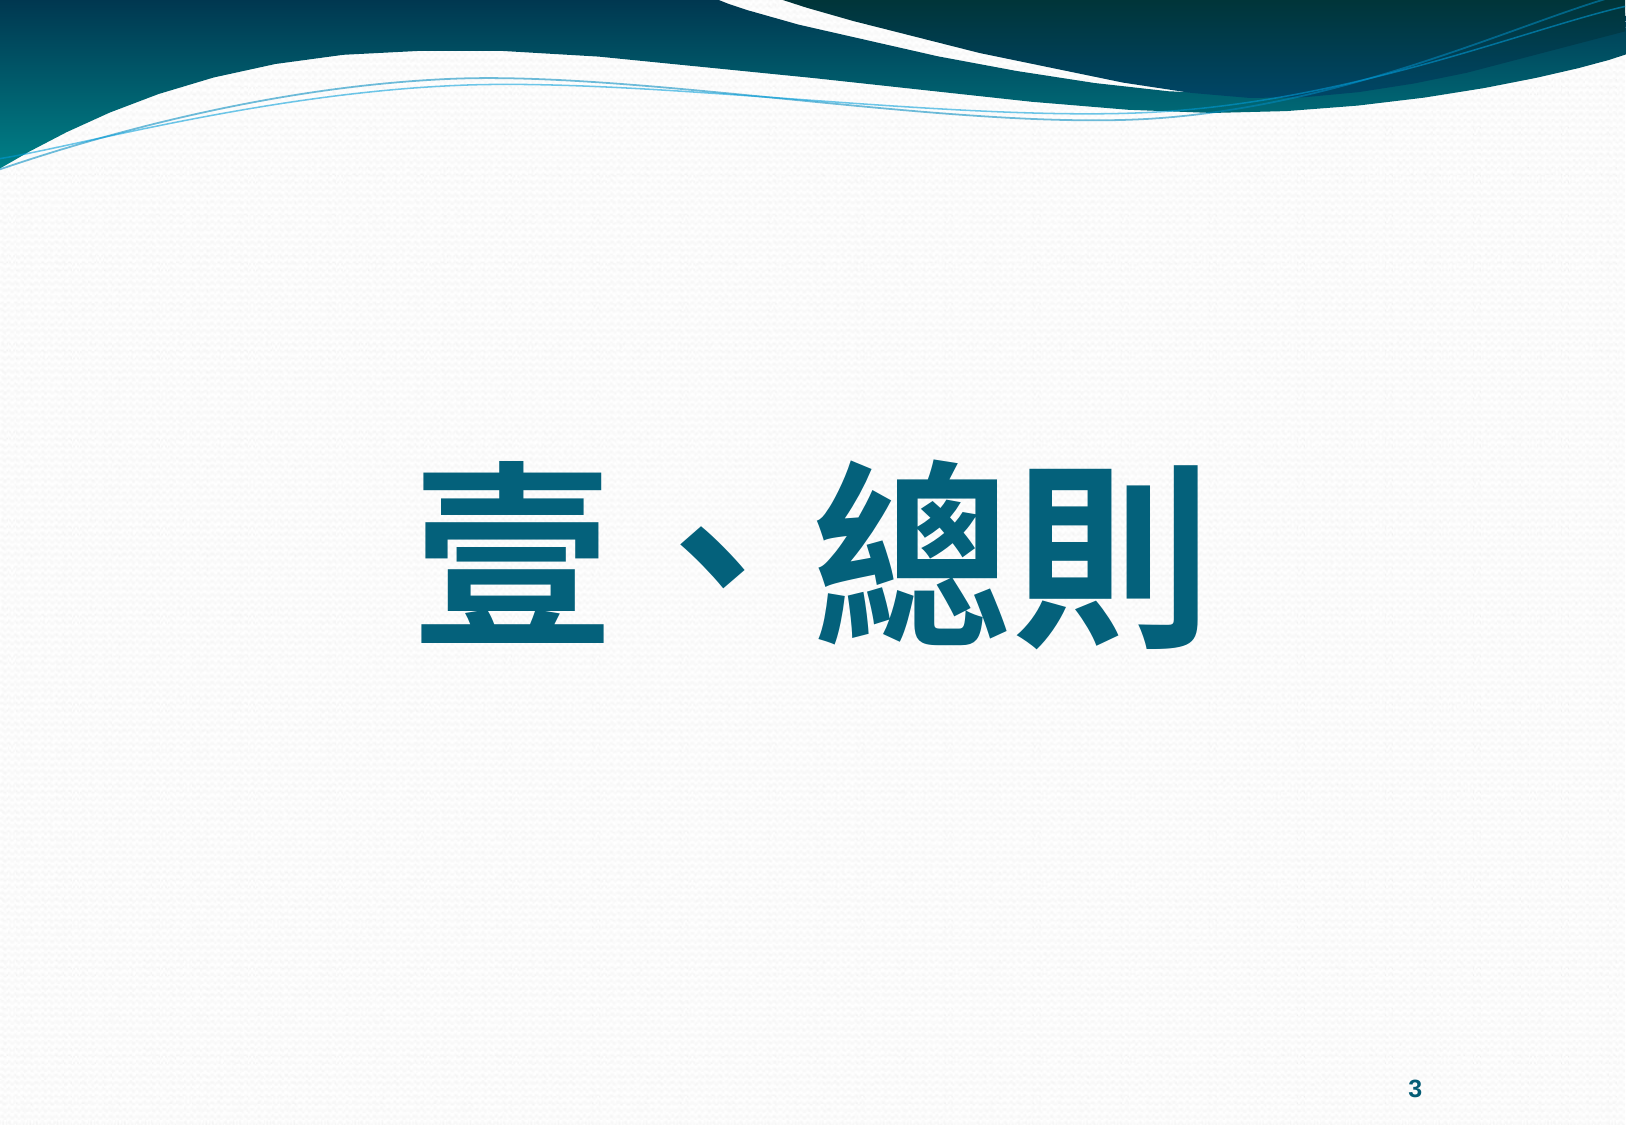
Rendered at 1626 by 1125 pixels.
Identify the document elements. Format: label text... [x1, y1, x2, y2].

text_box 3 [1408, 1042, 1544, 1103]
list 壹、總則 [81, 77, 1544, 1055]
